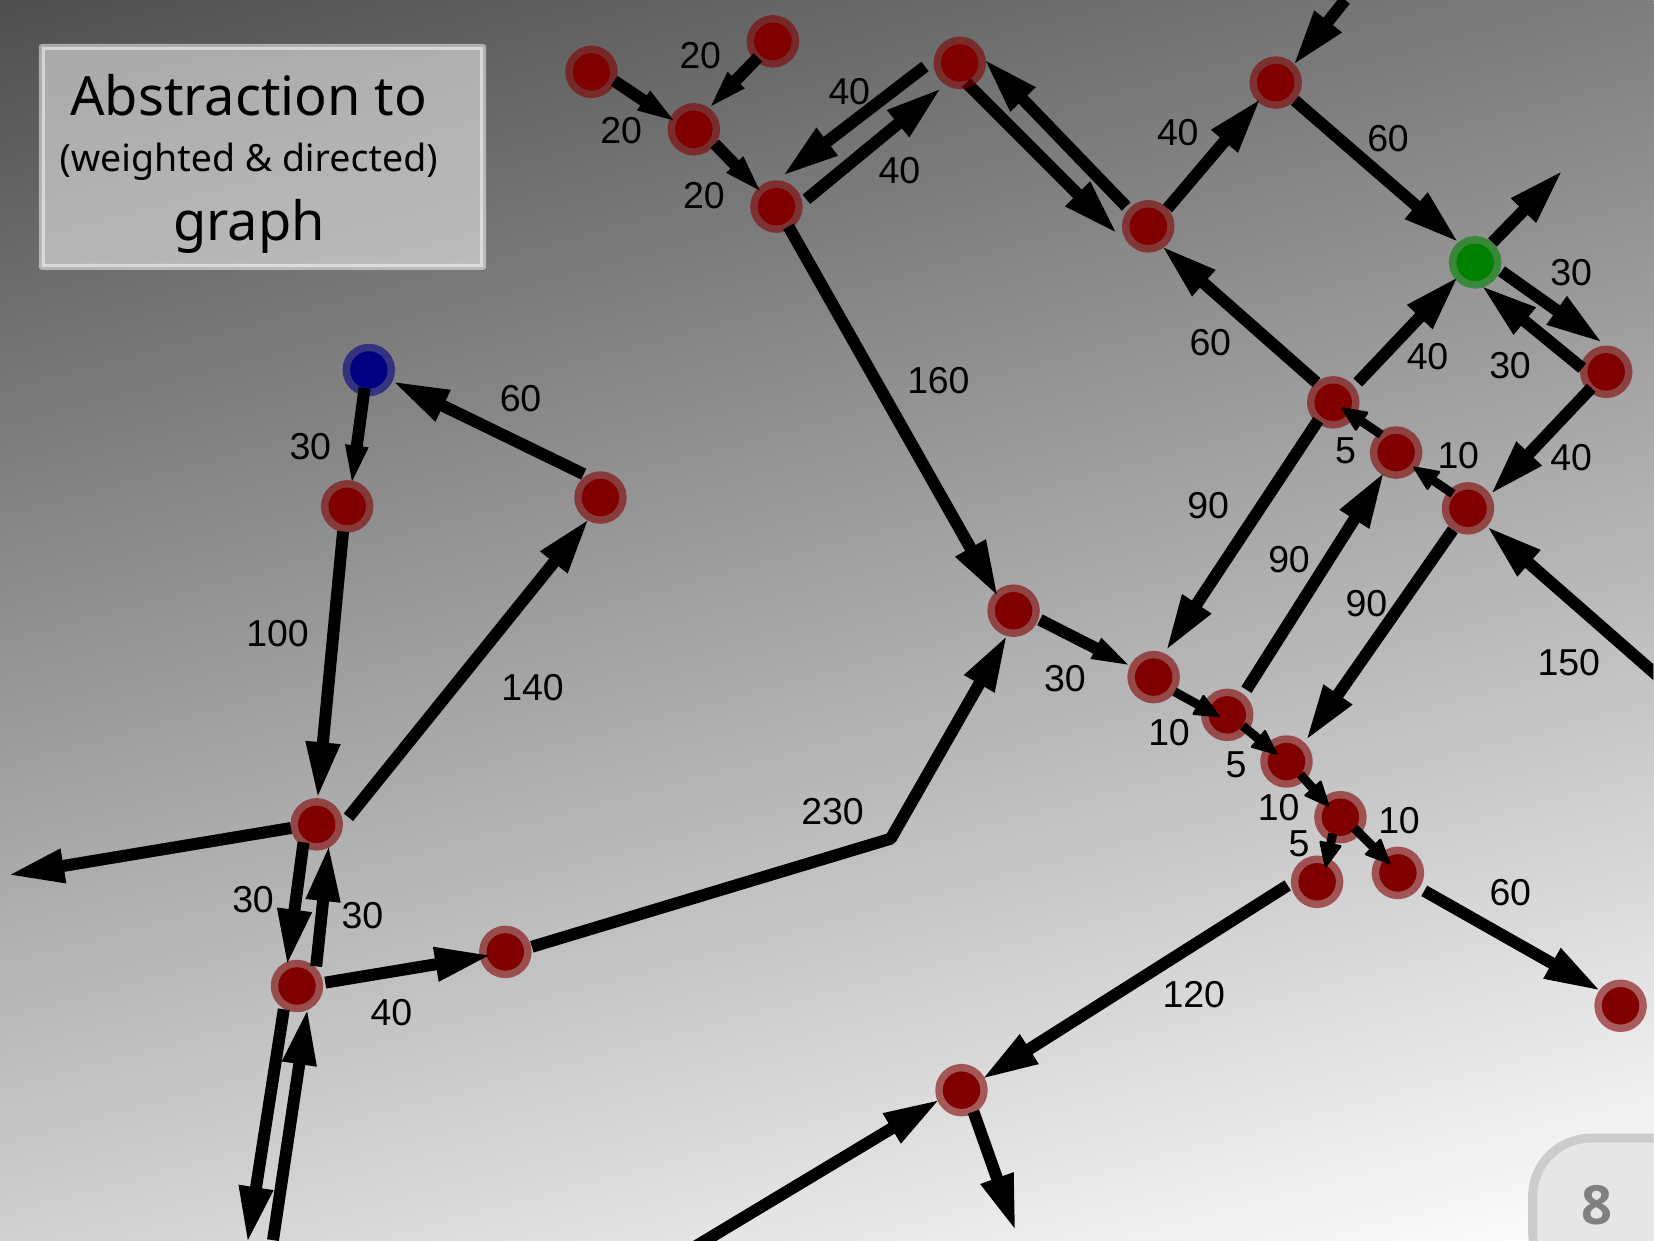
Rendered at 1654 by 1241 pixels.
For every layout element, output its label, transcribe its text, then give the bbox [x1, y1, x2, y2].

text_box [1267, 742, 1306, 779]
text_box [1587, 353, 1626, 391]
text_box [297, 805, 336, 844]
text_box 40 [1392, 328, 1464, 386]
text_box [486, 933, 525, 971]
text_box 60 [1352, 109, 1424, 167]
text_box 60 [1174, 314, 1246, 372]
text_box 40 [1142, 104, 1214, 161]
text_box 30 [1029, 650, 1101, 707]
text_box [675, 110, 713, 149]
text_box 60 [1474, 863, 1546, 921]
text_box 120 [1147, 966, 1240, 1024]
text_box [994, 591, 1033, 630]
text_box [1314, 383, 1353, 422]
text_box 30 [326, 887, 399, 944]
text_box [1208, 696, 1247, 734]
text_box [278, 967, 316, 1005]
text_box [757, 187, 796, 226]
text_box [572, 53, 611, 91]
text_box [1298, 866, 1336, 901]
text_box Abstraction to (weighted & directed) graph [41, 46, 484, 248]
text_box 90 [1330, 574, 1402, 632]
text_box 20 [664, 26, 737, 84]
text_box 90 [1172, 477, 1244, 535]
text_box [1129, 207, 1168, 246]
text_box 5 [1320, 422, 1371, 479]
text_box [1601, 986, 1640, 1025]
text_box 40 [355, 984, 427, 1041]
text_box [1256, 63, 1295, 102]
text_box 30 [274, 418, 347, 476]
text_box [1456, 243, 1494, 282]
text_box [1321, 798, 1360, 836]
text_box [1379, 854, 1417, 892]
text_box [942, 1071, 981, 1109]
text_box 40 [864, 141, 936, 199]
text_box 90 [1253, 531, 1325, 589]
text_box 10 [1243, 779, 1315, 837]
text_box 10 [1133, 703, 1205, 761]
text_box [1449, 489, 1487, 528]
text_box 5 [1210, 736, 1262, 794]
text_box 230 [786, 783, 879, 840]
text_box 160 [892, 351, 985, 409]
text_box 40 [813, 62, 885, 120]
text_box [1377, 433, 1415, 472]
text_box 20 [585, 102, 657, 160]
text_box [754, 22, 792, 61]
text_box 10 [1363, 791, 1435, 849]
text_box 40 [1535, 429, 1607, 486]
text_box [581, 478, 620, 517]
text_box [1134, 658, 1173, 696]
text_box [350, 351, 388, 389]
text_box 100 [231, 605, 324, 663]
text_box [328, 487, 366, 526]
text_box 30 [1535, 244, 1607, 302]
text_box 5 [1273, 815, 1325, 873]
text_box 10 [1422, 427, 1494, 485]
text_box 140 [486, 659, 579, 716]
text_box [940, 44, 979, 82]
text_box 20 [668, 167, 740, 224]
text_box 60 [485, 369, 557, 427]
text_box 30 [217, 871, 289, 928]
text_box 150 [1522, 633, 1615, 691]
text_box 30 [1474, 337, 1546, 395]
